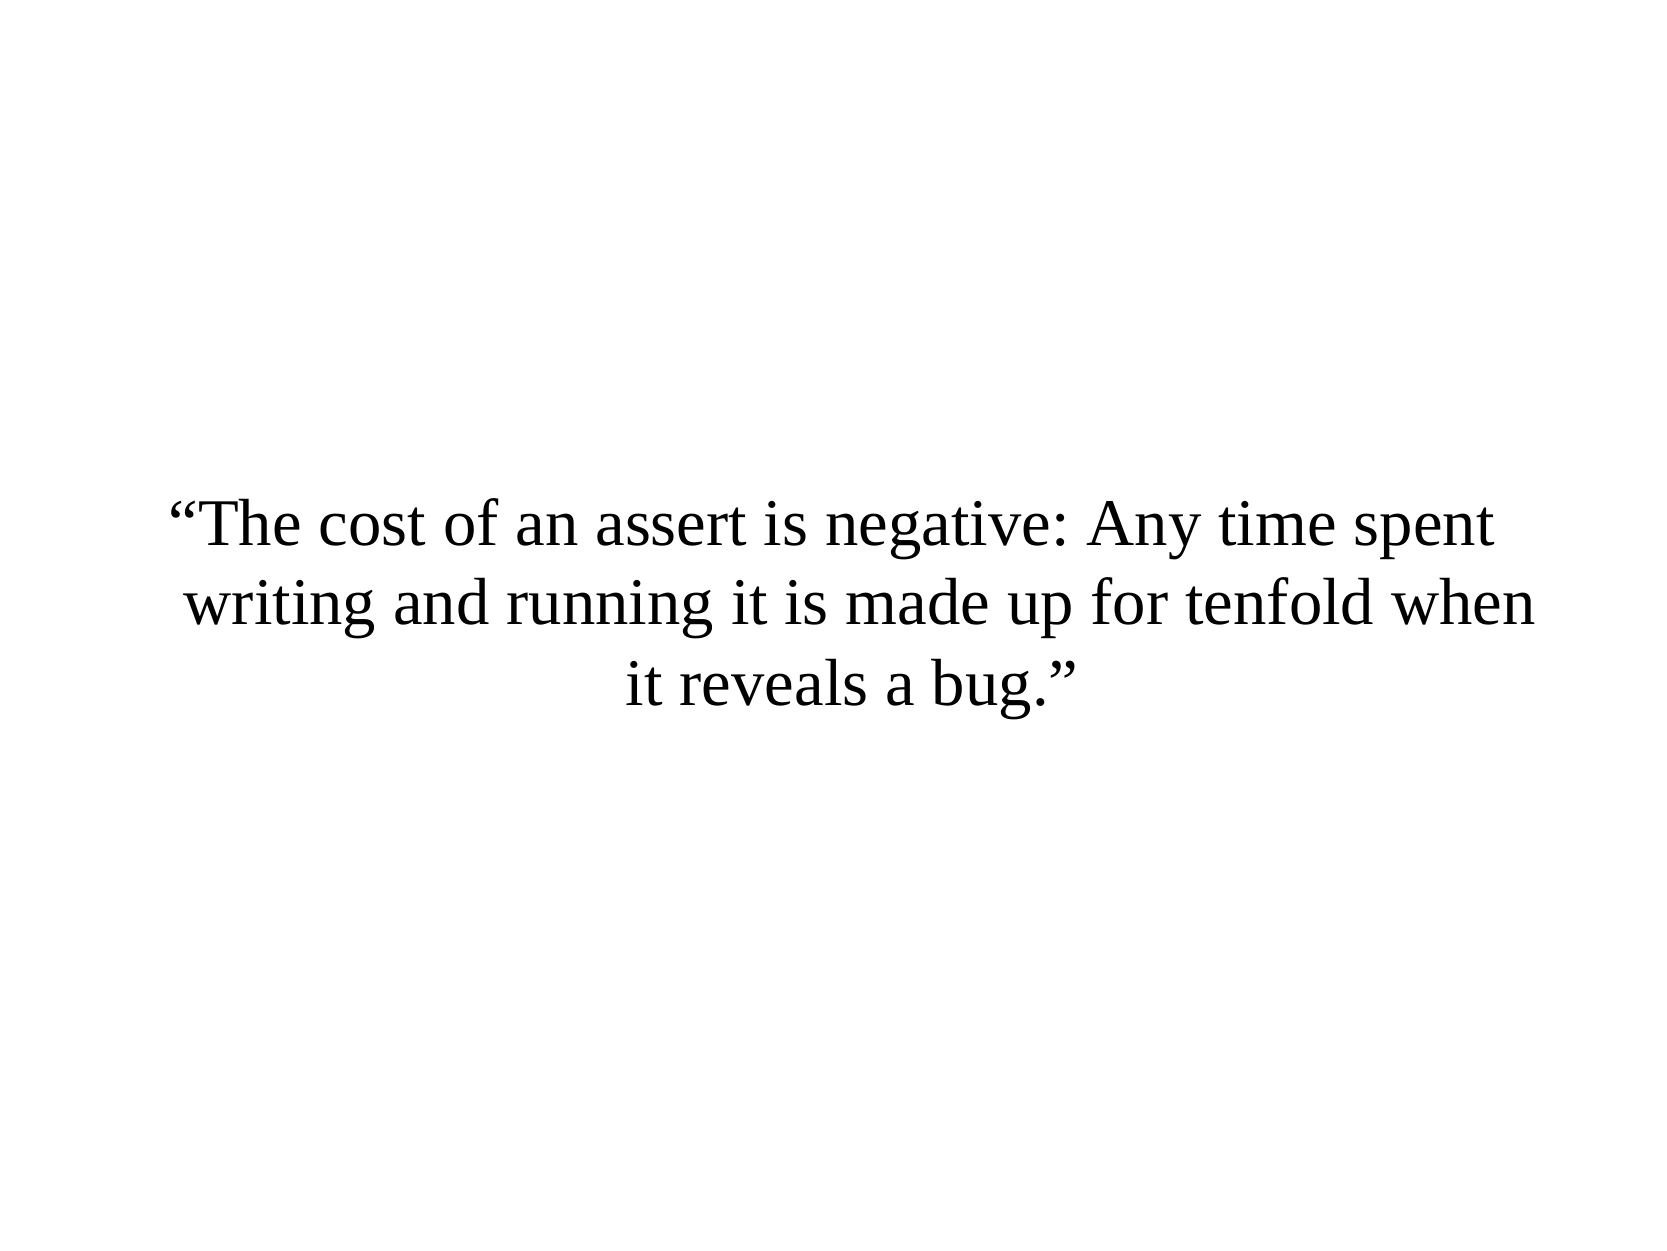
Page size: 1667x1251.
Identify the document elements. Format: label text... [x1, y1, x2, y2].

subtitle “The cost of an assert is negative: Any time spent writing and running it is made up for tenfold when it reveals a bug.” [124, 110, 1541, 1086]
